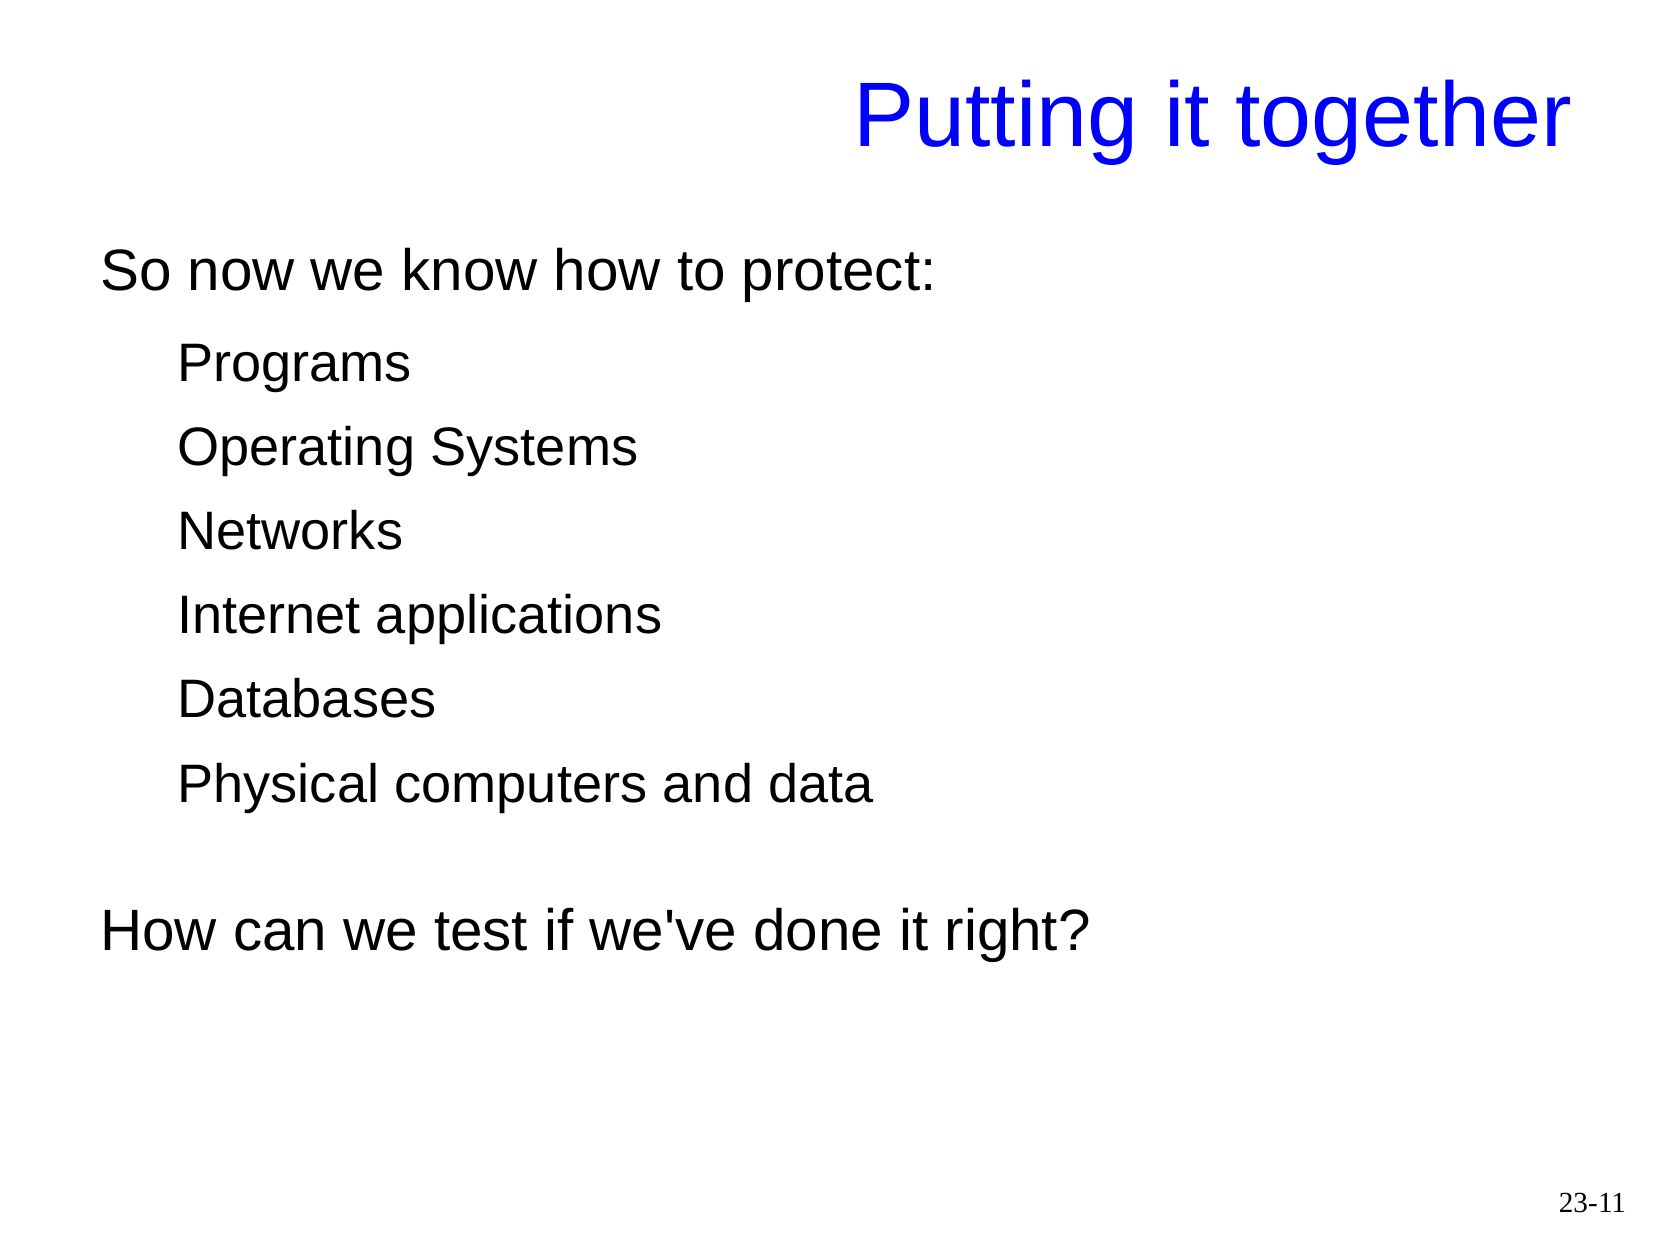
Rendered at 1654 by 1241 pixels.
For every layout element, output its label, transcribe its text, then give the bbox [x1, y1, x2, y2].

list So now we know how to protect: Programs Operating Systems Networks Internet applications Databases Physical computers and data How can we test if we've done it right? [82, 237, 1571, 1156]
title Putting it together [84, 18, 1573, 211]
